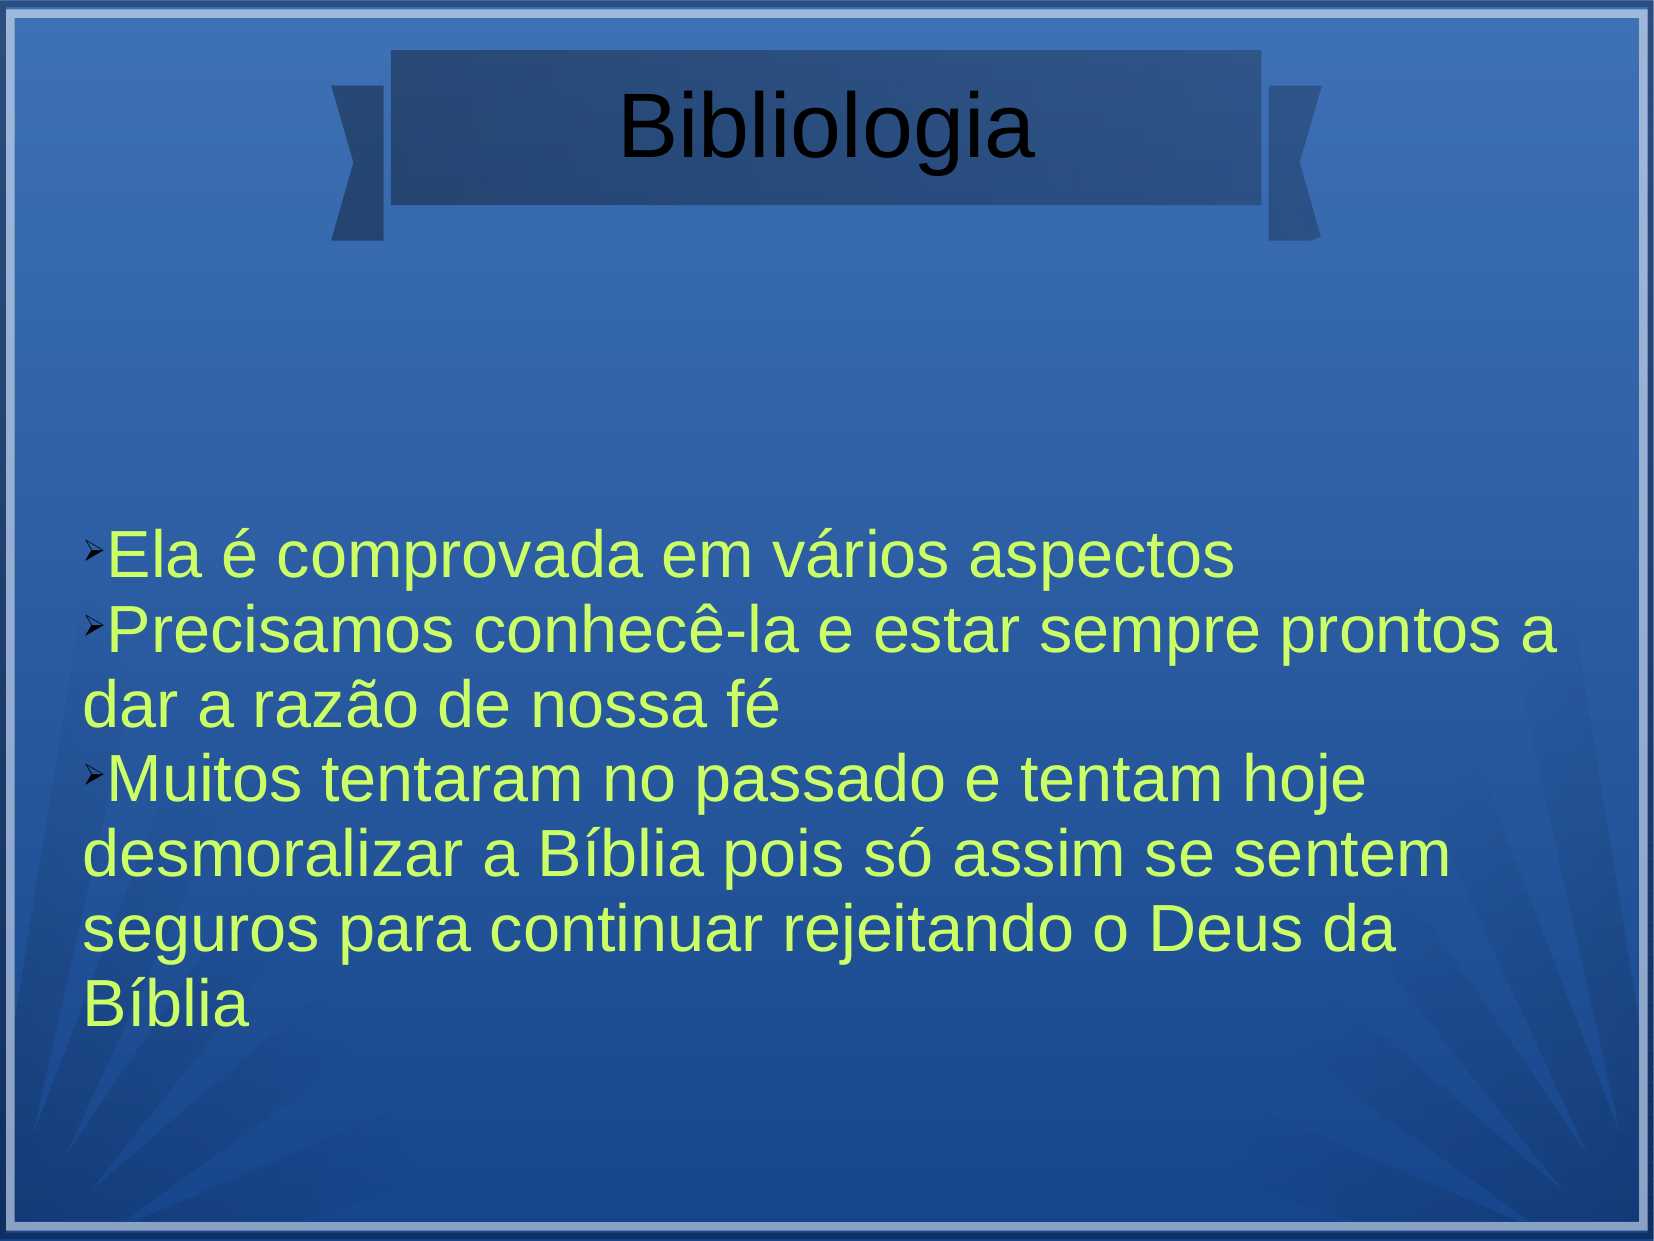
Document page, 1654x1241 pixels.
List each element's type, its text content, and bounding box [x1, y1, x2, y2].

subtitle Ela é comprovada em vários aspectos Precisamos conhecê-la e estar sempre prontos a dar a razão de nossa fé Muitos tentaram no passado e tentam hoje desmoralizar a Bíblia pois só assim se sentem seguros para continuar rejeitando o Deus da Bíblia [82, 299, 1571, 1241]
title Bibliologia [389, 47, 1264, 205]
